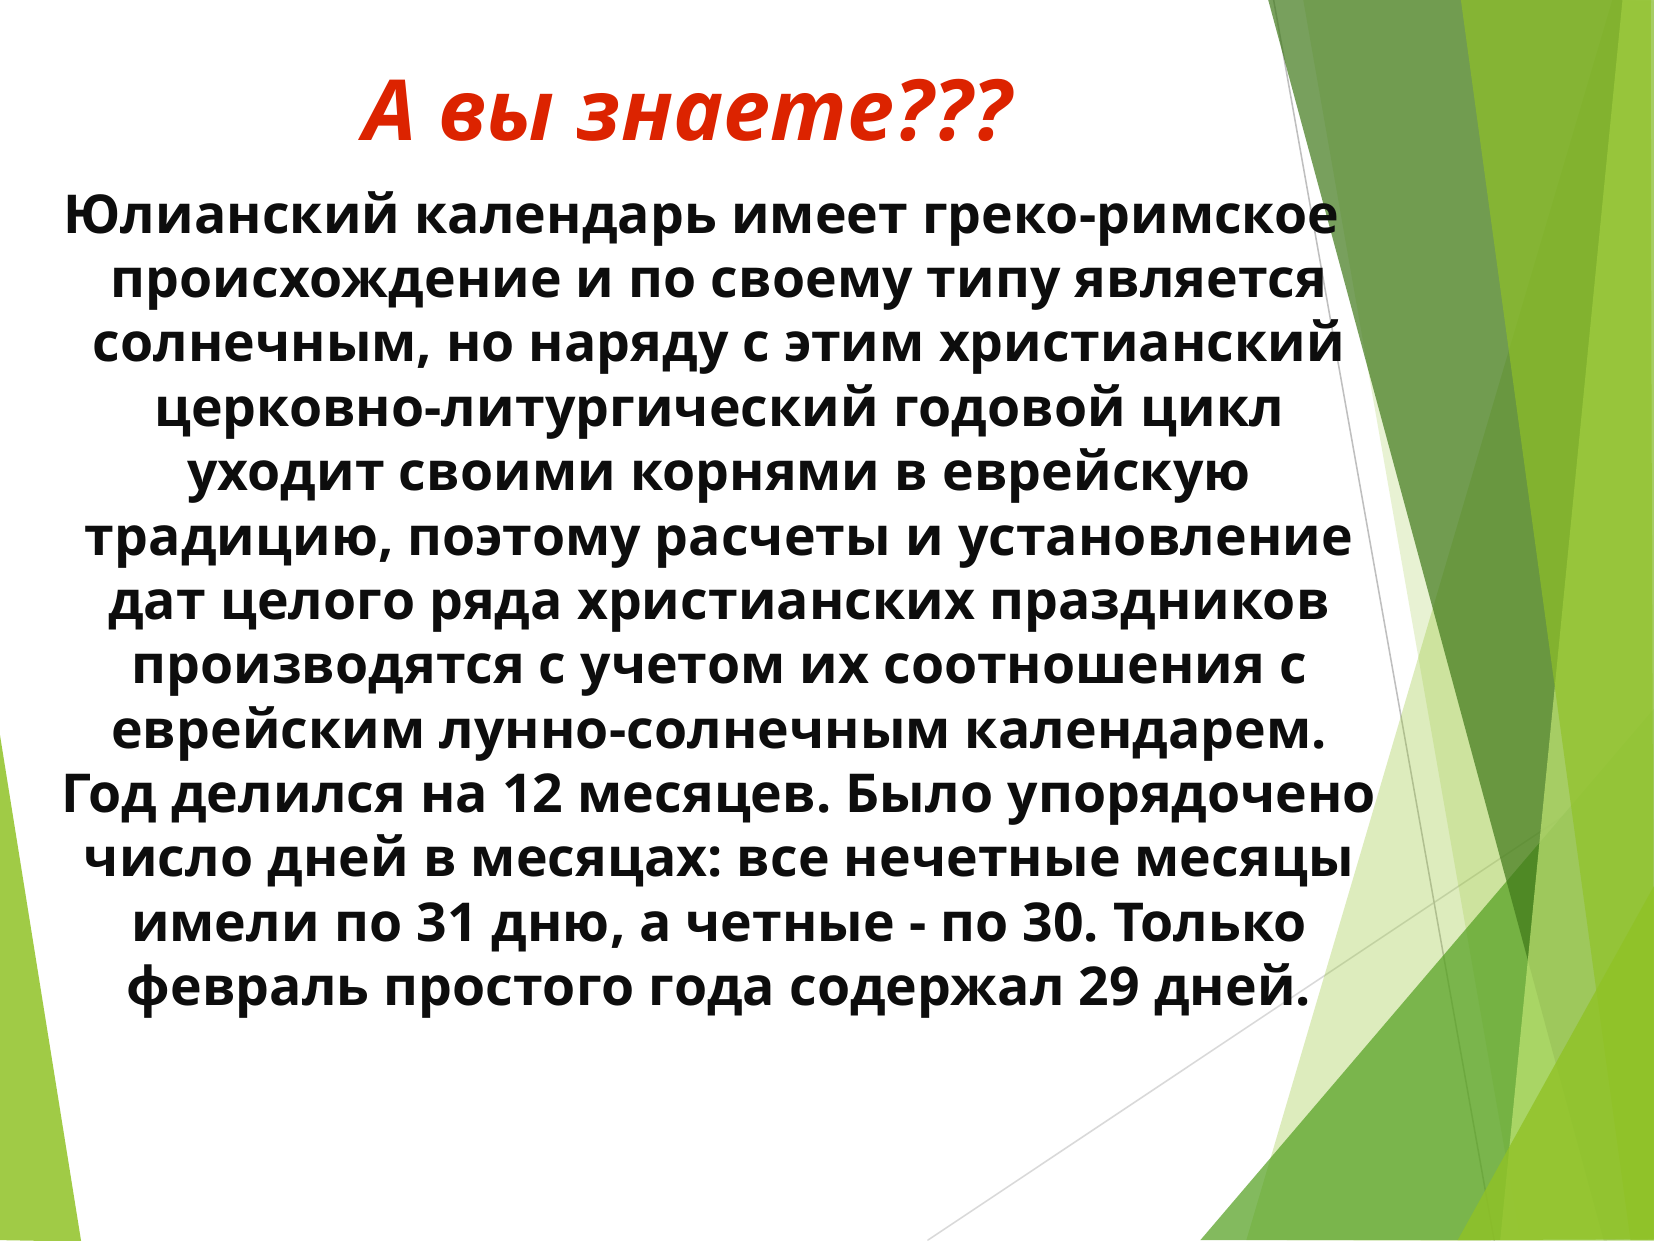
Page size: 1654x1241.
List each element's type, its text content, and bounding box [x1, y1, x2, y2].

subtitle А вы знаете??? Юлианский календарь имеет греко-римское происхождение и по своему типу является солнечным, но наряду с этим христианский церковно-литургический годовой цикл уходит своими корнями в еврейскую традицию, поэтому расчеты и установление дат целого ряда христианских праздников производятся с учетом их соотношения с еврейским лунно-солнечным календарем. Год делился на 12 месяцев. Было упорядочено число дней в месяцах: все нечетные месяцы имели по 31 дню, а четные - по 30. Только февраль простого года содержал 29 дней. [0, 31, 1395, 1040]
